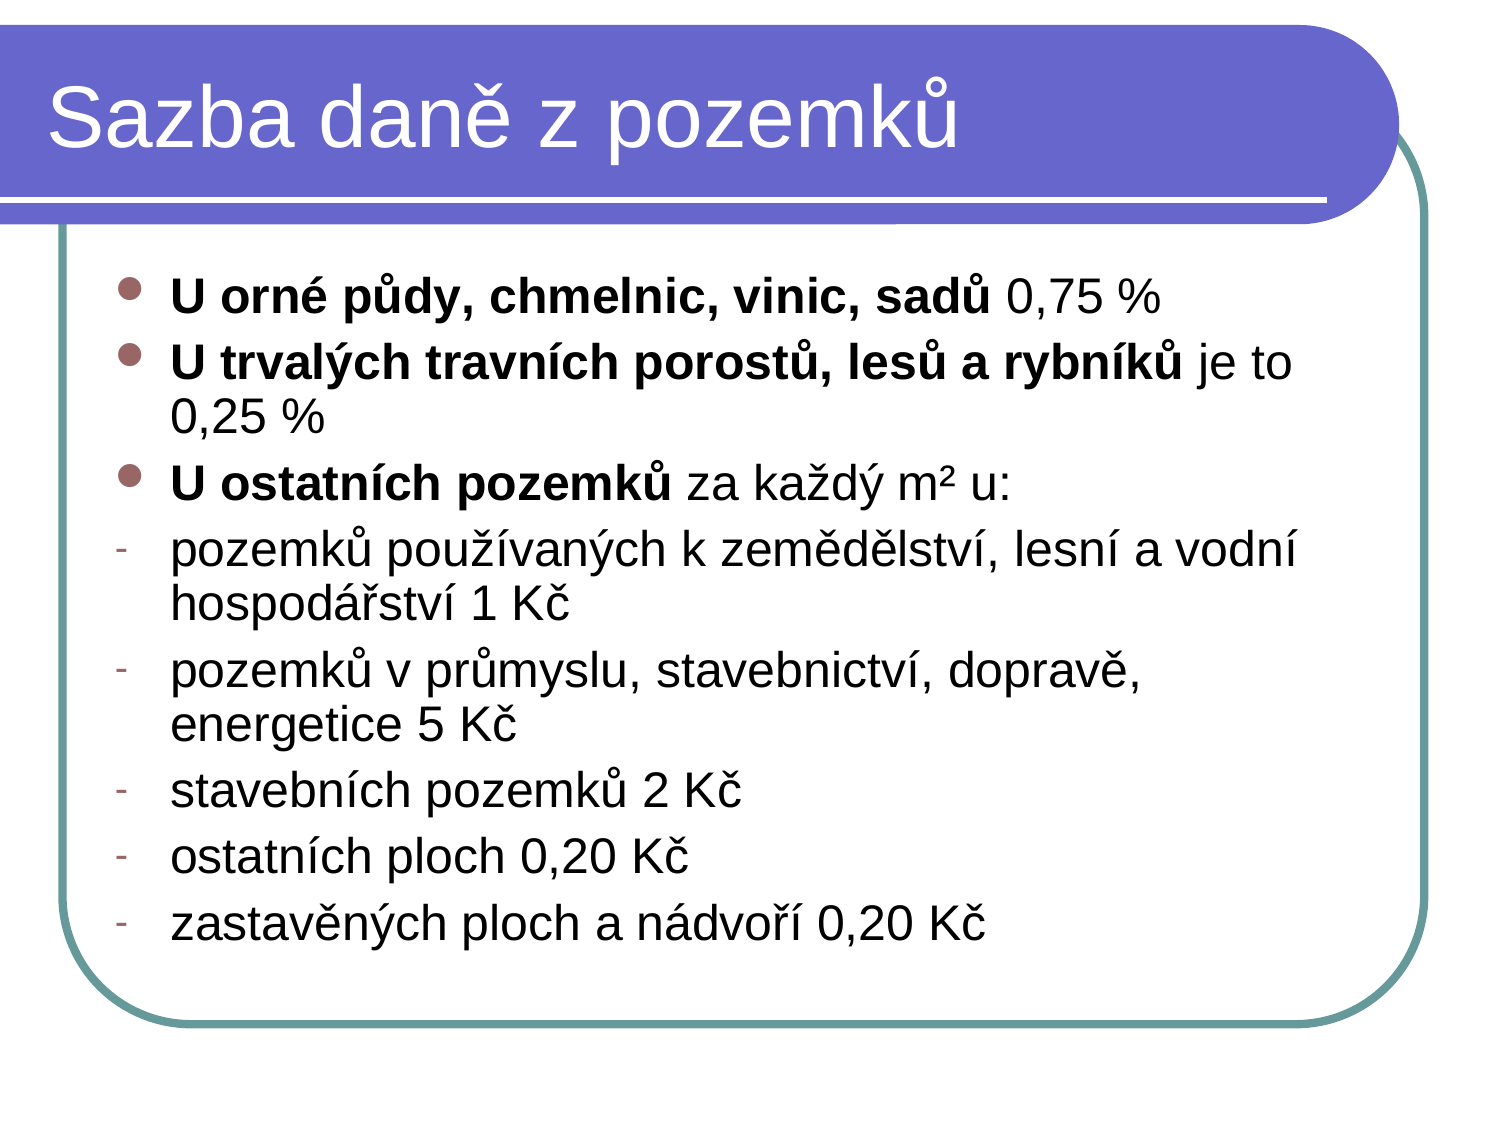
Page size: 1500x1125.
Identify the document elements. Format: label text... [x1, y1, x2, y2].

title Sazba daně z pozemků [31, 37, 1347, 188]
list U orné půdy, chmelnic, vinic, sadů 0,75 % U trvalých travních porostů, lesů a rybníků je to 0,25 % U ostatních pozemků za každý m² u: pozemků používaných k zemědělství, lesní a vodní hospodářství 1 Kč pozemků v průmyslu, stavebnictví, dopravě, energetice 5 Kč stavebních pozemků 2 Kč ostatních ploch 0,20 Kč zastavěných ploch a nádvoří 0,20 Kč [99, 262, 1401, 988]
